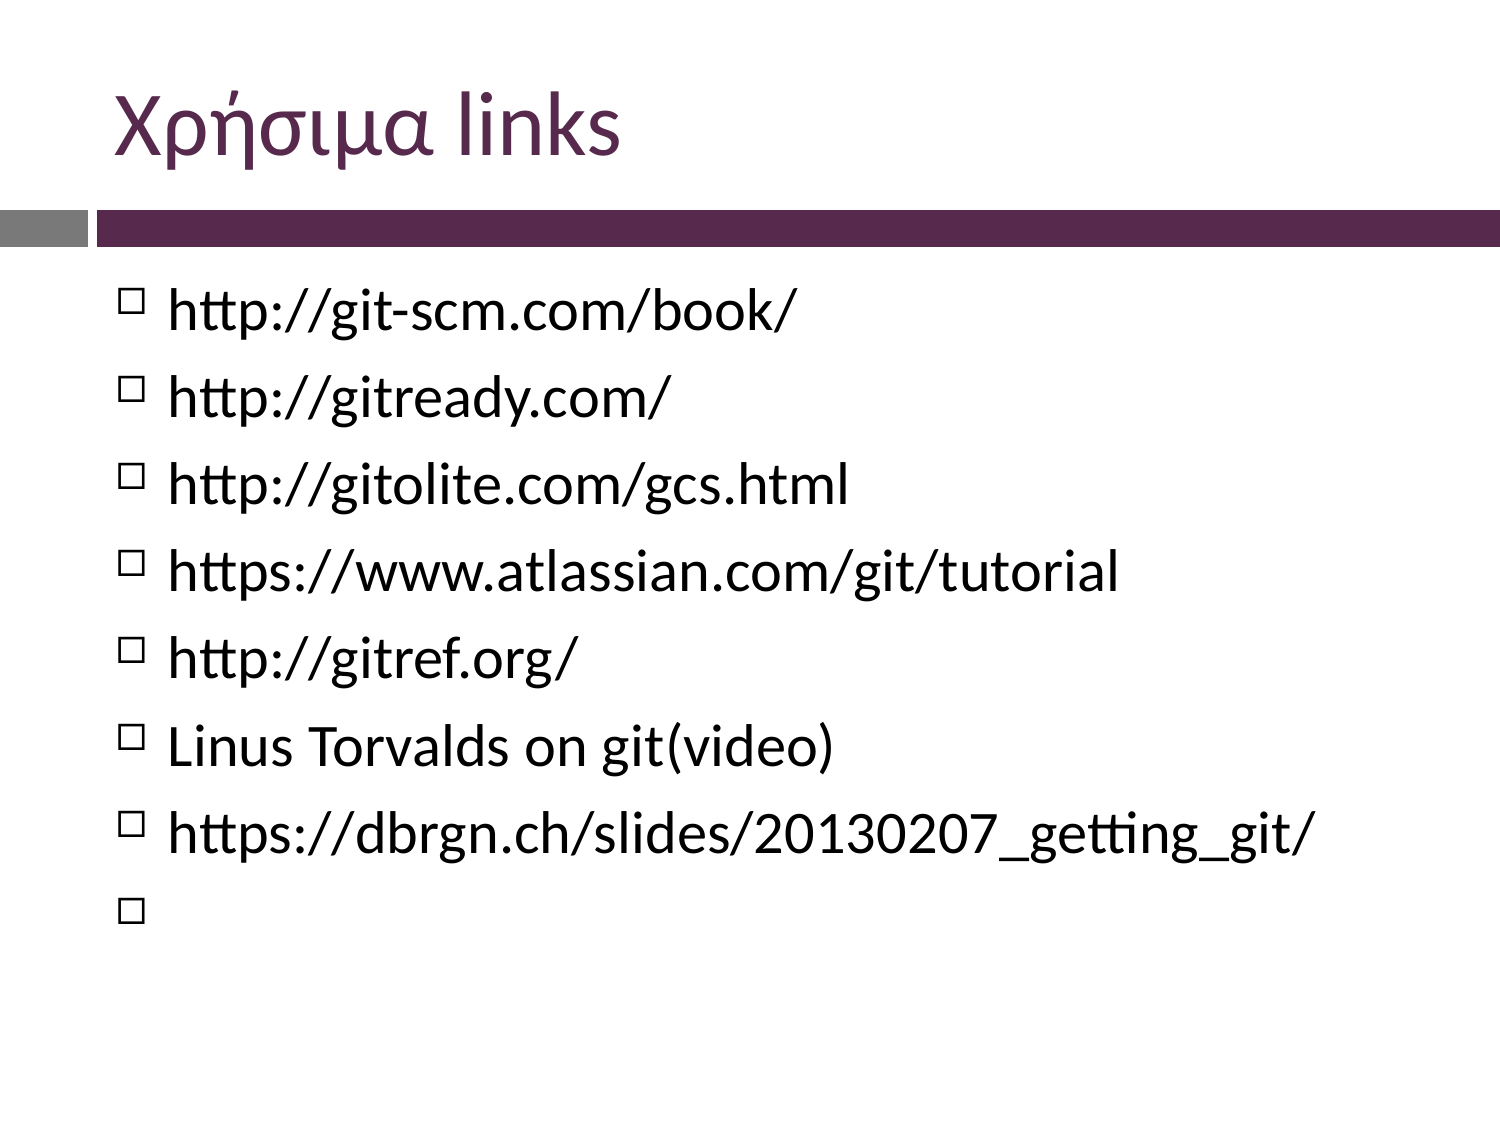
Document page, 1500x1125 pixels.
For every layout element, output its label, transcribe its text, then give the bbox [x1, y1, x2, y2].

title Χρήσιμα links [99, 37, 1438, 201]
list http://git-scm.com/book/ http://gitready.com/ http://gitolite.com/gcs.html https://www.atlassian.com/git/tutorial http://gitref.org/ Linus Torvalds on git (video) https://dbrgn.ch/slides/20130207_getting_git/ [100, 262, 1438, 1000]
